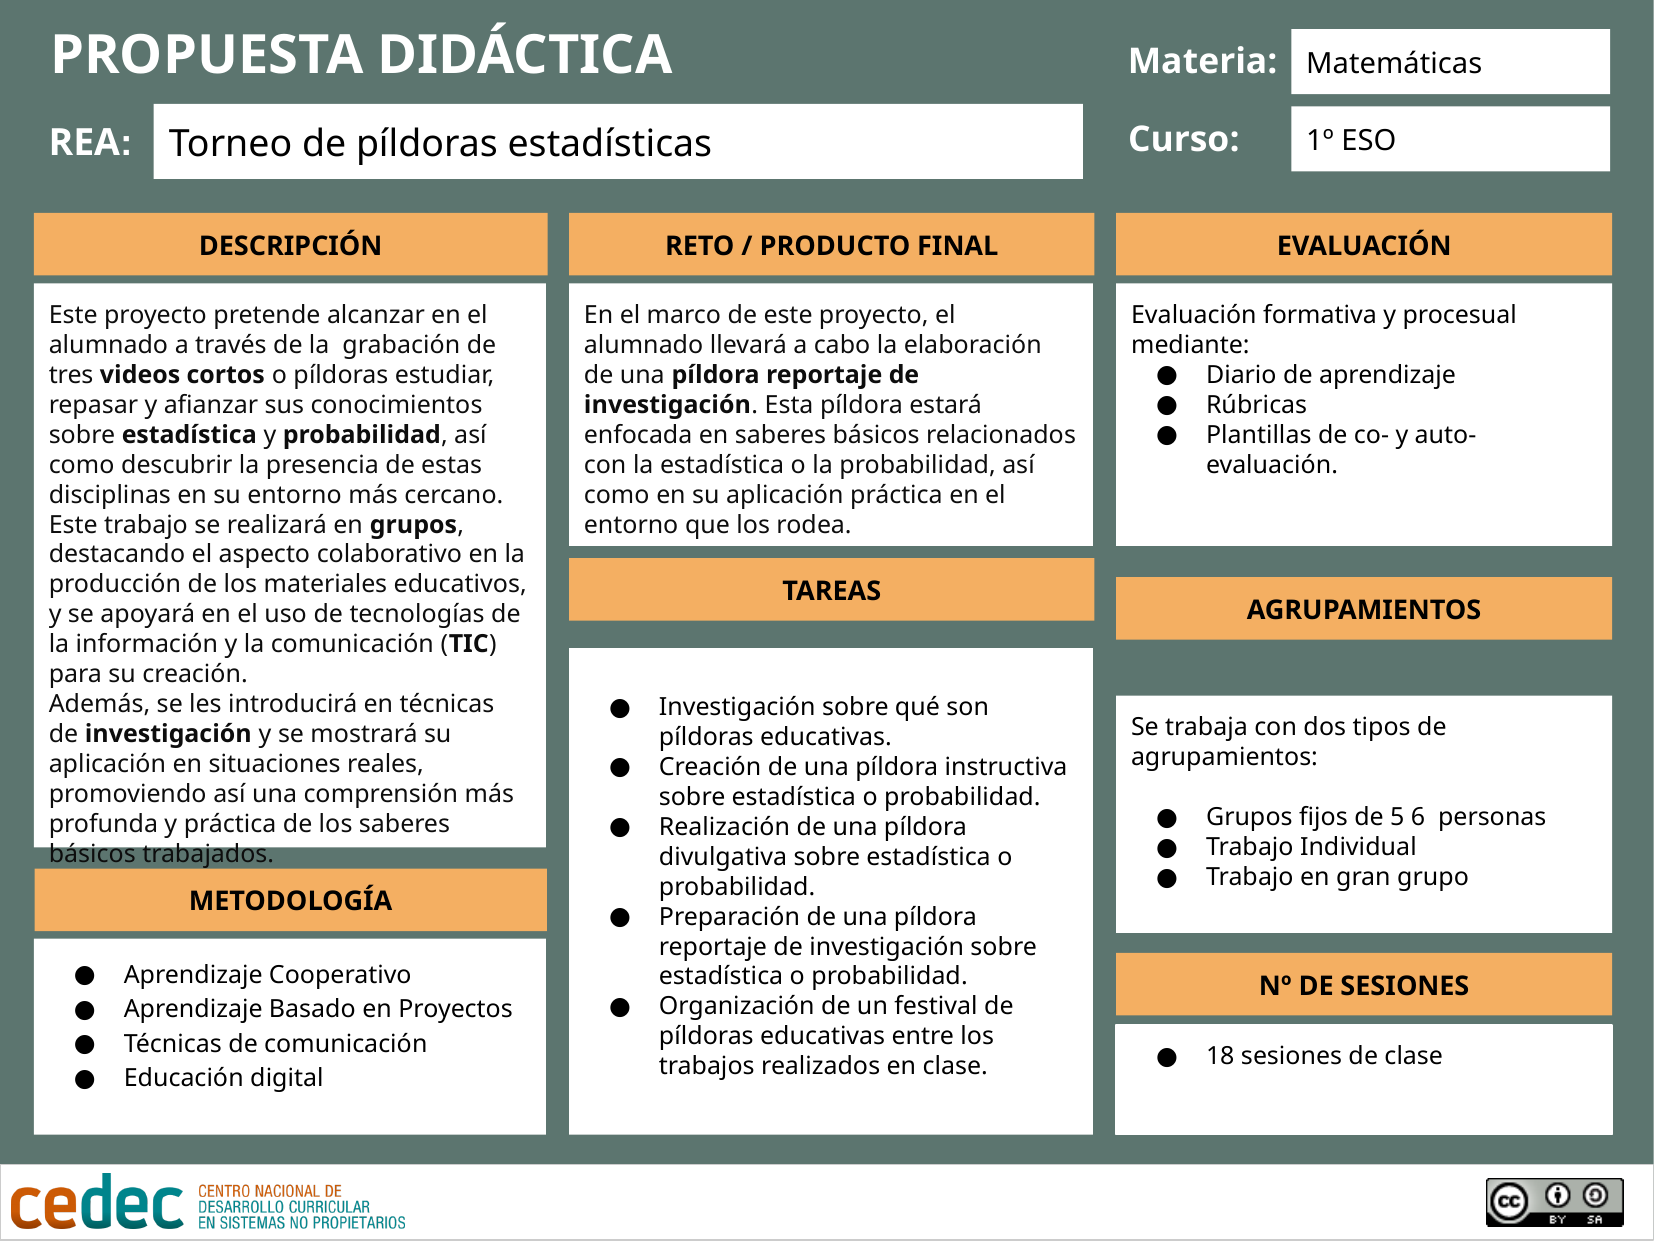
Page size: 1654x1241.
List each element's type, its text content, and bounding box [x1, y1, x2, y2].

text_box Investigación sobre qué son píldoras educativas. Creación de una píldora instructiva sobre estadística o probabilidad. Realización de una píldora divulgativa sobre estadística o probabilidad. Preparación de una píldora reportaje de investigación sobre estadística o probabilidad. Organización de un festival de píldoras educativas entre los trabajos realizados en clase. [569, 648, 1093, 1135]
picture [1486, 1178, 1624, 1227]
picture [11, 1173, 405, 1229]
text_box Se trabaja con dos tipos de agrupamientos: Grupos fijos de 5 6 personas Trabajo Individual Trabajo en gran grupo [1116, 695, 1613, 933]
text_box Materia: [1113, 30, 1291, 94]
text_box [0, 1164, 1654, 1241]
text_box RETO / PRODUCTO FINAL [569, 212, 1095, 276]
text_box EVALUACIÓN [1116, 212, 1613, 276]
text_box TAREAS [569, 558, 1095, 621]
text_box Este proyecto pretende alcanzar en el alumnado a través de la grabación de tres videos cortos o píldoras estudiar, repasar y afianzar sus conocimientos sobre estadística y probabilidad, así como descubrir la presencia de estas disciplinas en su entorno más cercano. Este trabajo se realizará en grupos, destacando el aspecto colaborativo en la producción de los materiales educativos, y se apoyará en el uso de tecnologías de la información y la comunicación (TIC) para su creación. Además, se les introducirá en técnicas de investigación y se mostrará su aplicación en situaciones reales, promoviendo así una comprensión más profunda y práctica de los saberes básicos trabajados. [33, 283, 546, 848]
text_box Aprendizaje Cooperativo Aprendizaje Basado en Proyectos Técnicas de comunicación Educación digital [33, 938, 546, 1135]
text_box Matemáticas [1291, 29, 1611, 95]
text_box 1º ESO [1291, 106, 1611, 172]
text_box Nº DE SESIONES [1116, 952, 1613, 1016]
text_box 18 sesiones de clase [1116, 1024, 1613, 1135]
text_box AGRUPAMIENTOS [1116, 577, 1613, 640]
text_box Evaluación formativa y procesual mediante: Diario de aprendizaje Rúbricas Plantillas de co- y auto- evaluación. [1116, 283, 1613, 546]
text_box DESCRIPCIÓN [33, 212, 548, 276]
text_box METODOLOGÍA [34, 868, 547, 932]
text_box PROPUESTA DIDÁCTICA [35, 11, 1028, 110]
text_box En el marco de este proyecto, el alumnado llevará a cabo la elaboración de una píldora reportaje de investigación. Esta píldora estará enfocada en saberes básicos relacionados con la estadística o la probabilidad, así como en su aplicación práctica en el entorno que los rodea. [569, 283, 1093, 546]
text_box Torneo de píldoras estadísticas [153, 103, 1083, 179]
text_box Curso: [1113, 109, 1303, 173]
text_box REA: [33, 110, 153, 174]
